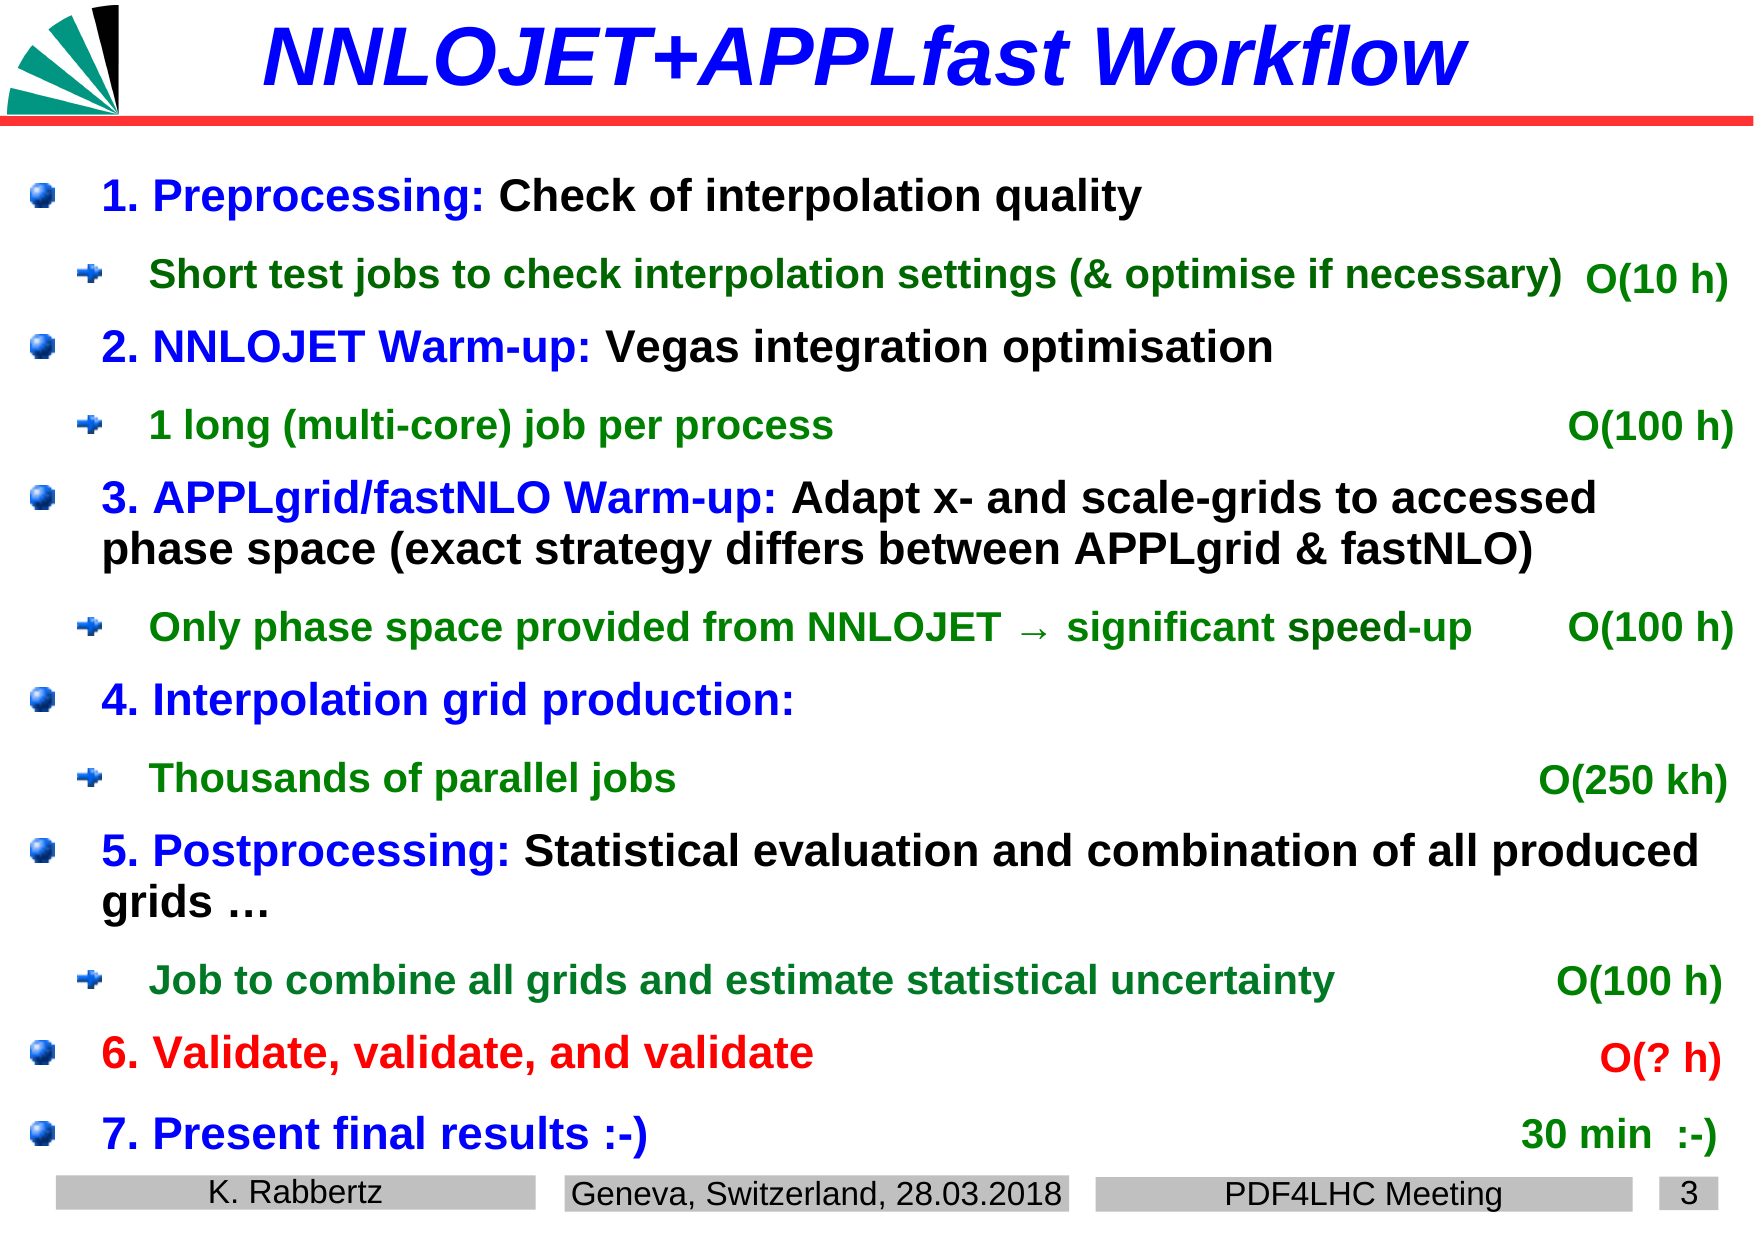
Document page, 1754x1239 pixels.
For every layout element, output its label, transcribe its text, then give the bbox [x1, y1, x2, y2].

text_box O(? h) [1587, 1028, 1746, 1094]
text_box O(250 kh) [1526, 751, 1754, 810]
picture [7, 5, 119, 116]
title NNLOJET+APPLfast Workflow [123, 0, 1606, 114]
text_box 30 min :-) [1509, 1104, 1742, 1164]
text_box O(100 h) [1544, 951, 1736, 1011]
text_box O(100 h) [1555, 597, 1748, 657]
text_box O(100 h) [1555, 396, 1748, 456]
text_box O(10 h) [1573, 249, 1745, 309]
list 1. Preprocessing: Check of interpolation quality Short test jobs to check interpolation settings (& optimise if necessary) 2. NNLOJET Warm-up: Vegas integration optimisation 1 long (multi-core) job per process 3. APPLgrid/fastNLO Warm-up: Adapt x- and scale-grids to accessed phase space (exact strategy differs between APPLgrid & fastNLO) Only phase space provided from NNLOJET → significant speed-up 4. Interpolation grid production: Thousands of parallel jobs 5. Postprocessing: Statistical evaluation and combination of all produced grids … Job to combine all grids and estimate statistical uncertainty 6. Validate, validate, and validate 7. Present final results :-) [18, 169, 1735, 1162]
